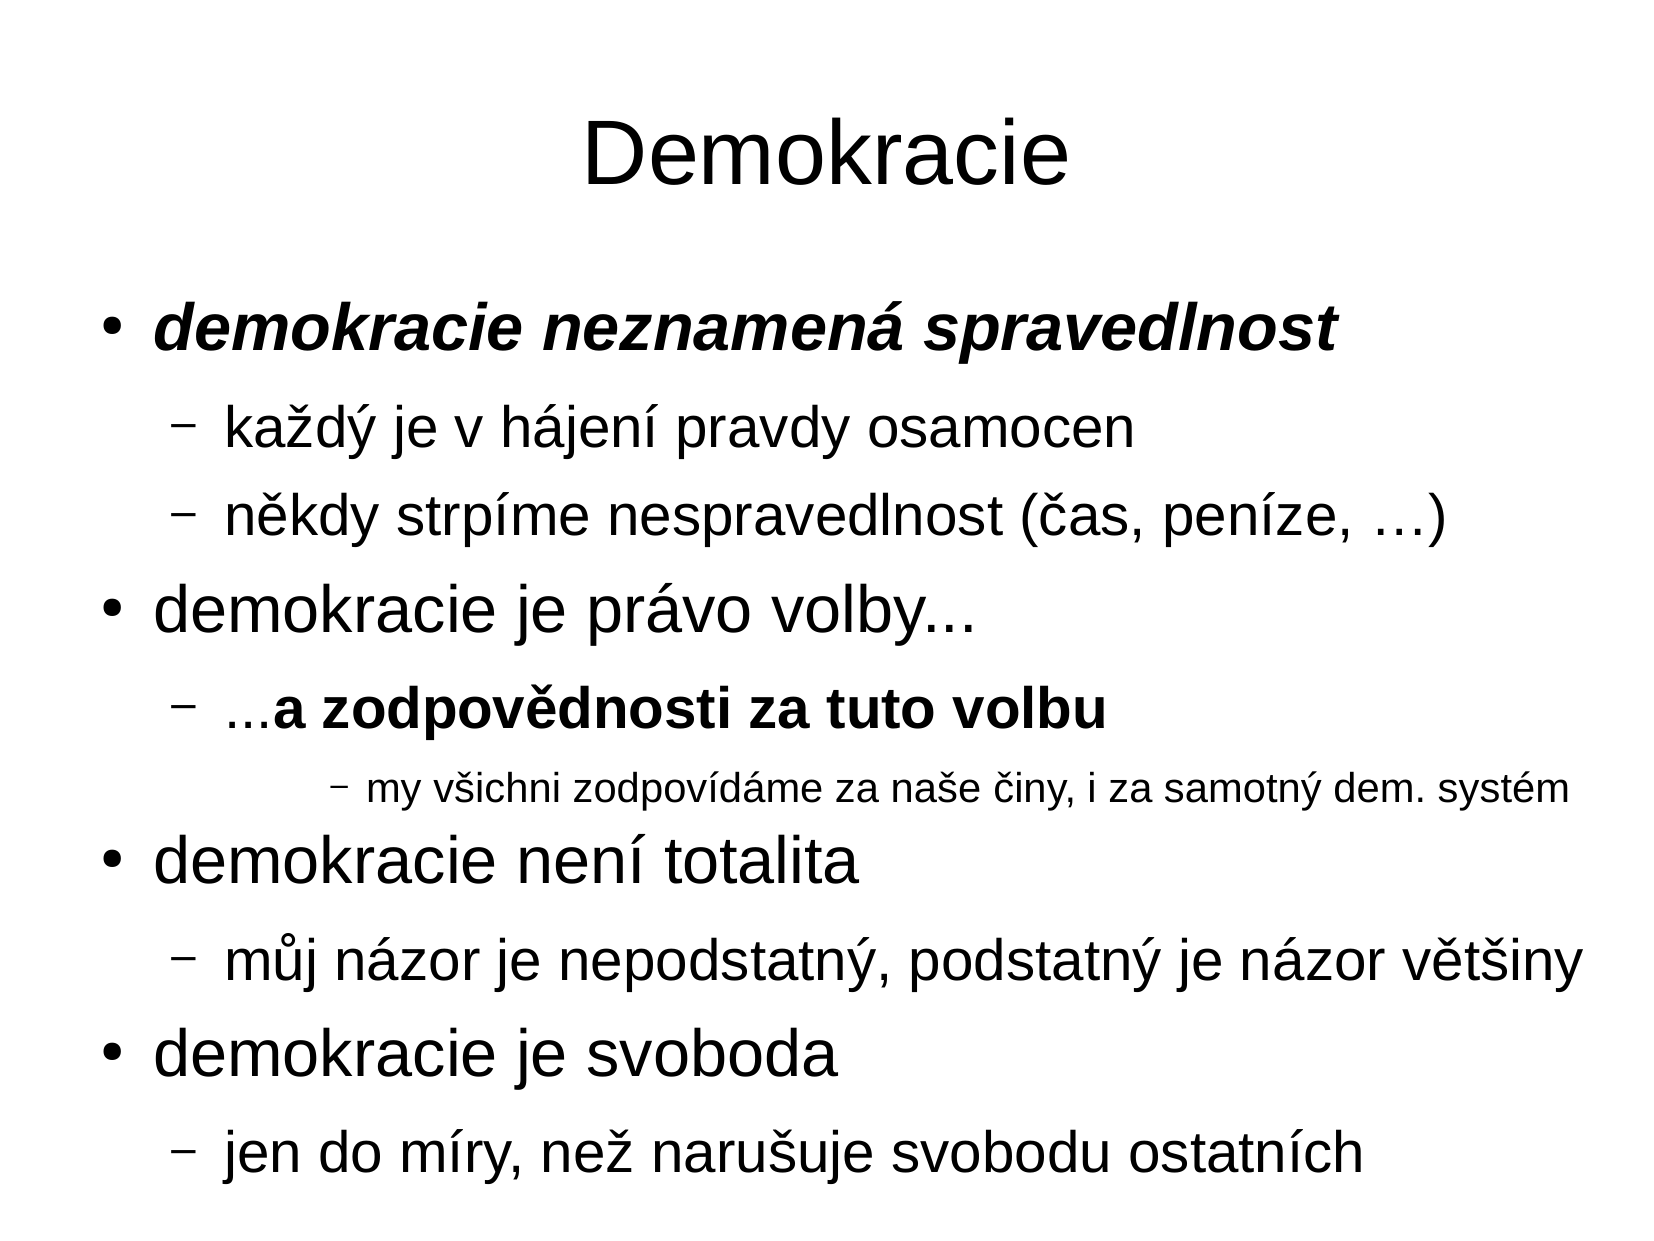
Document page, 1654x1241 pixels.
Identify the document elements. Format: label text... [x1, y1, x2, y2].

list demokracie neznamená spravedlnost každý je v hájení pravdy osamocen někdy strpíme nespravedlnost (čas, peníze, …) demokracie je právo volby... ...a zodpovědnosti za tuto volbu my všichni zodpovídáme za naše činy, i za samotný dem. systém demokracie není totalita můj názor je nepodstatný, podstatný je názor většiny demokracie je svoboda jen do míry, než narušuje svobodu ostatních [82, 290, 1630, 1010]
title Demokracie [82, 49, 1571, 257]
